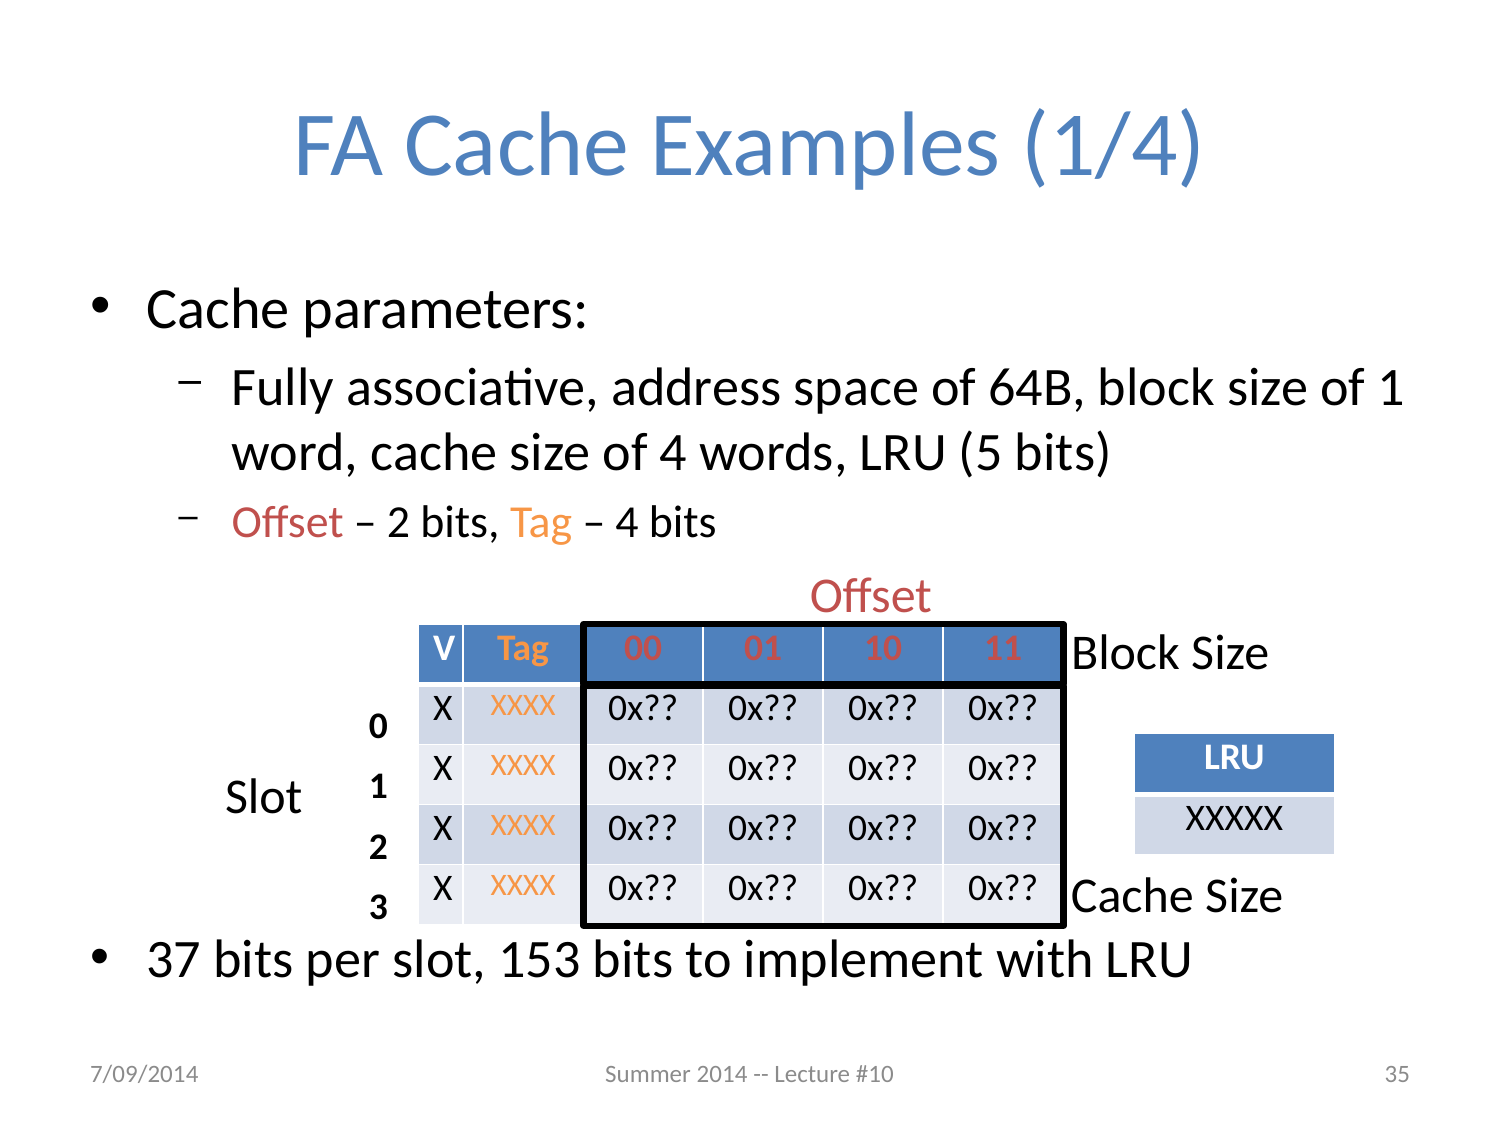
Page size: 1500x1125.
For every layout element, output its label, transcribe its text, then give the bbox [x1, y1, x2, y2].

slide_number <number> [1074, 1042, 1425, 1103]
table_cell 0x?? [587, 805, 702, 864]
table_cell X [429, 687, 462, 744]
table_cell XXXX [464, 805, 580, 864]
table_cell 0x?? [704, 689, 822, 744]
table_cell 3 [328, 880, 429, 940]
table_cell 0x?? [704, 745, 822, 804]
list Cache parameters: Fully associative, address space of 64B, block size of 1 word, cache size of 4 words, LRU (5 bits) Offset – 2 bits, Tag – 4 bits 37 bits per slot, 153 bits to implement with LRU [75, 262, 1425, 1073]
table_cell 0x?? [824, 689, 942, 744]
text_box Block Size [1056, 630, 1060, 681]
text_box Slot [210, 756, 328, 832]
title FA Cache Examples (1/4) [75, 45, 1425, 233]
text_box Block Size [1066, 611, 1361, 687]
text_box Cache Size [1056, 854, 1431, 930]
table_cell 0x?? [824, 745, 942, 804]
table_cell XXXX [464, 865, 580, 924]
table_cell 2 [328, 820, 429, 880]
table_cell XXXX [464, 745, 580, 804]
table_header 11 [944, 630, 1056, 681]
table_cell 0x?? [944, 865, 1056, 923]
table_cell 0x?? [587, 689, 702, 744]
table_cell 0x?? [944, 745, 1060, 804]
table_cell 0x?? [587, 745, 702, 804]
table_header 00 [587, 627, 702, 681]
table_header 01 [704, 627, 822, 681]
table_header LRU [1135, 734, 1334, 792]
table_header Tag [464, 625, 580, 682]
table_cell 0x?? [824, 805, 942, 864]
table_cell 0x?? [704, 865, 822, 923]
table_cell 0 [328, 700, 429, 760]
table_cell 0x?? [824, 865, 942, 923]
table_cell 0x?? [944, 805, 1060, 864]
table_header 10 [824, 630, 942, 681]
text_box Offset [794, 554, 1066, 630]
table_cell XXXX [464, 687, 580, 744]
footer Summer 2014 -- Lecture #10 [512, 1042, 988, 1103]
table_cell X [429, 865, 462, 924]
slide_number 7/09/2014 [75, 1042, 425, 1103]
table_cell 0x?? [587, 865, 702, 923]
table_cell X [429, 745, 462, 804]
table_cell XXXXX [1135, 797, 1334, 854]
table_cell X [429, 805, 462, 864]
table_header [328, 625, 429, 700]
table_cell 1 [328, 760, 429, 820]
table_cell 0x?? [944, 689, 1060, 744]
table_cell 0x?? [704, 805, 822, 864]
table_header V [429, 625, 462, 682]
